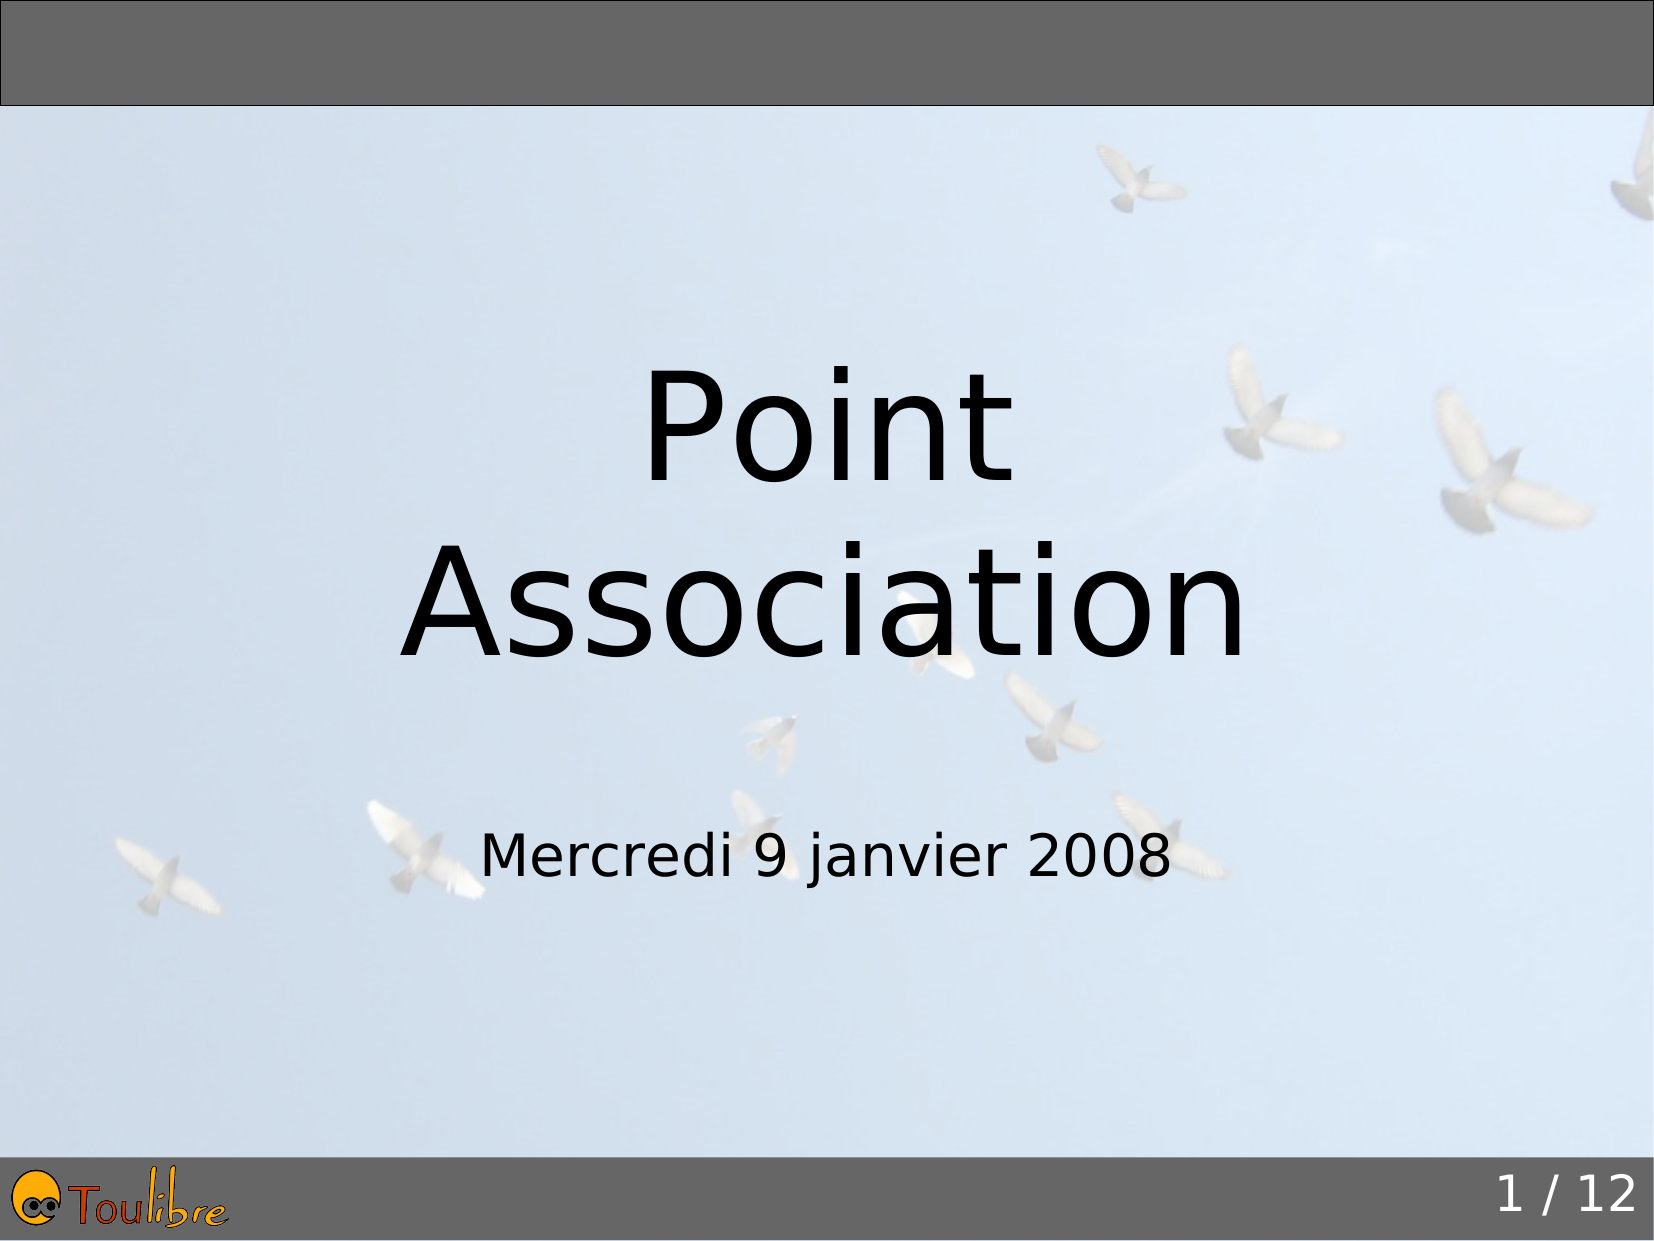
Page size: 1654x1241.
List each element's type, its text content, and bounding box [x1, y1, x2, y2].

picture [11, 1165, 229, 1228]
text_box Point Association Mercredi 9 janvier 2008 [0, 334, 1654, 898]
